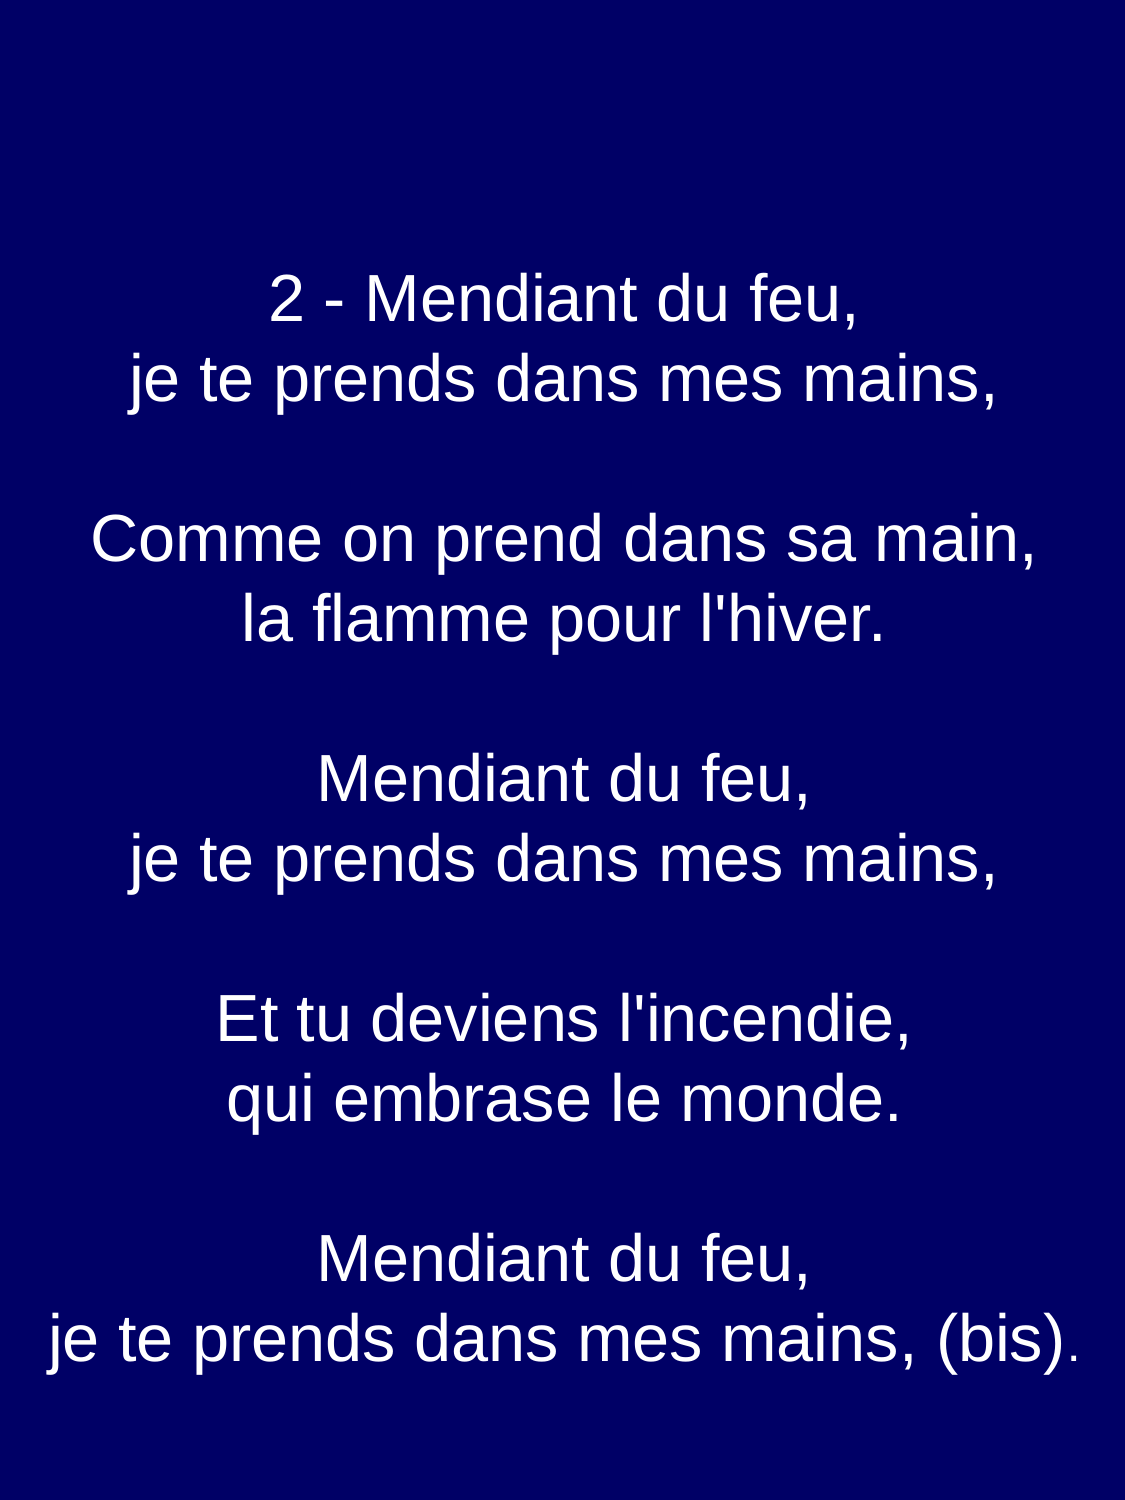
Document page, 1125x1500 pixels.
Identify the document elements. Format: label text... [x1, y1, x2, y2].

text_box 2 - Mendiant du feu, je te prends dans mes mains, Comme on prend dans sa main, la flamme pour l'hiver. Mendiant du feu, je te prends dans mes mains, Et tu deviens l'incendie, qui embrase le monde. Mendiant du feu, je te prends dans mes mains, (bis). [33, 127, 1096, 1383]
